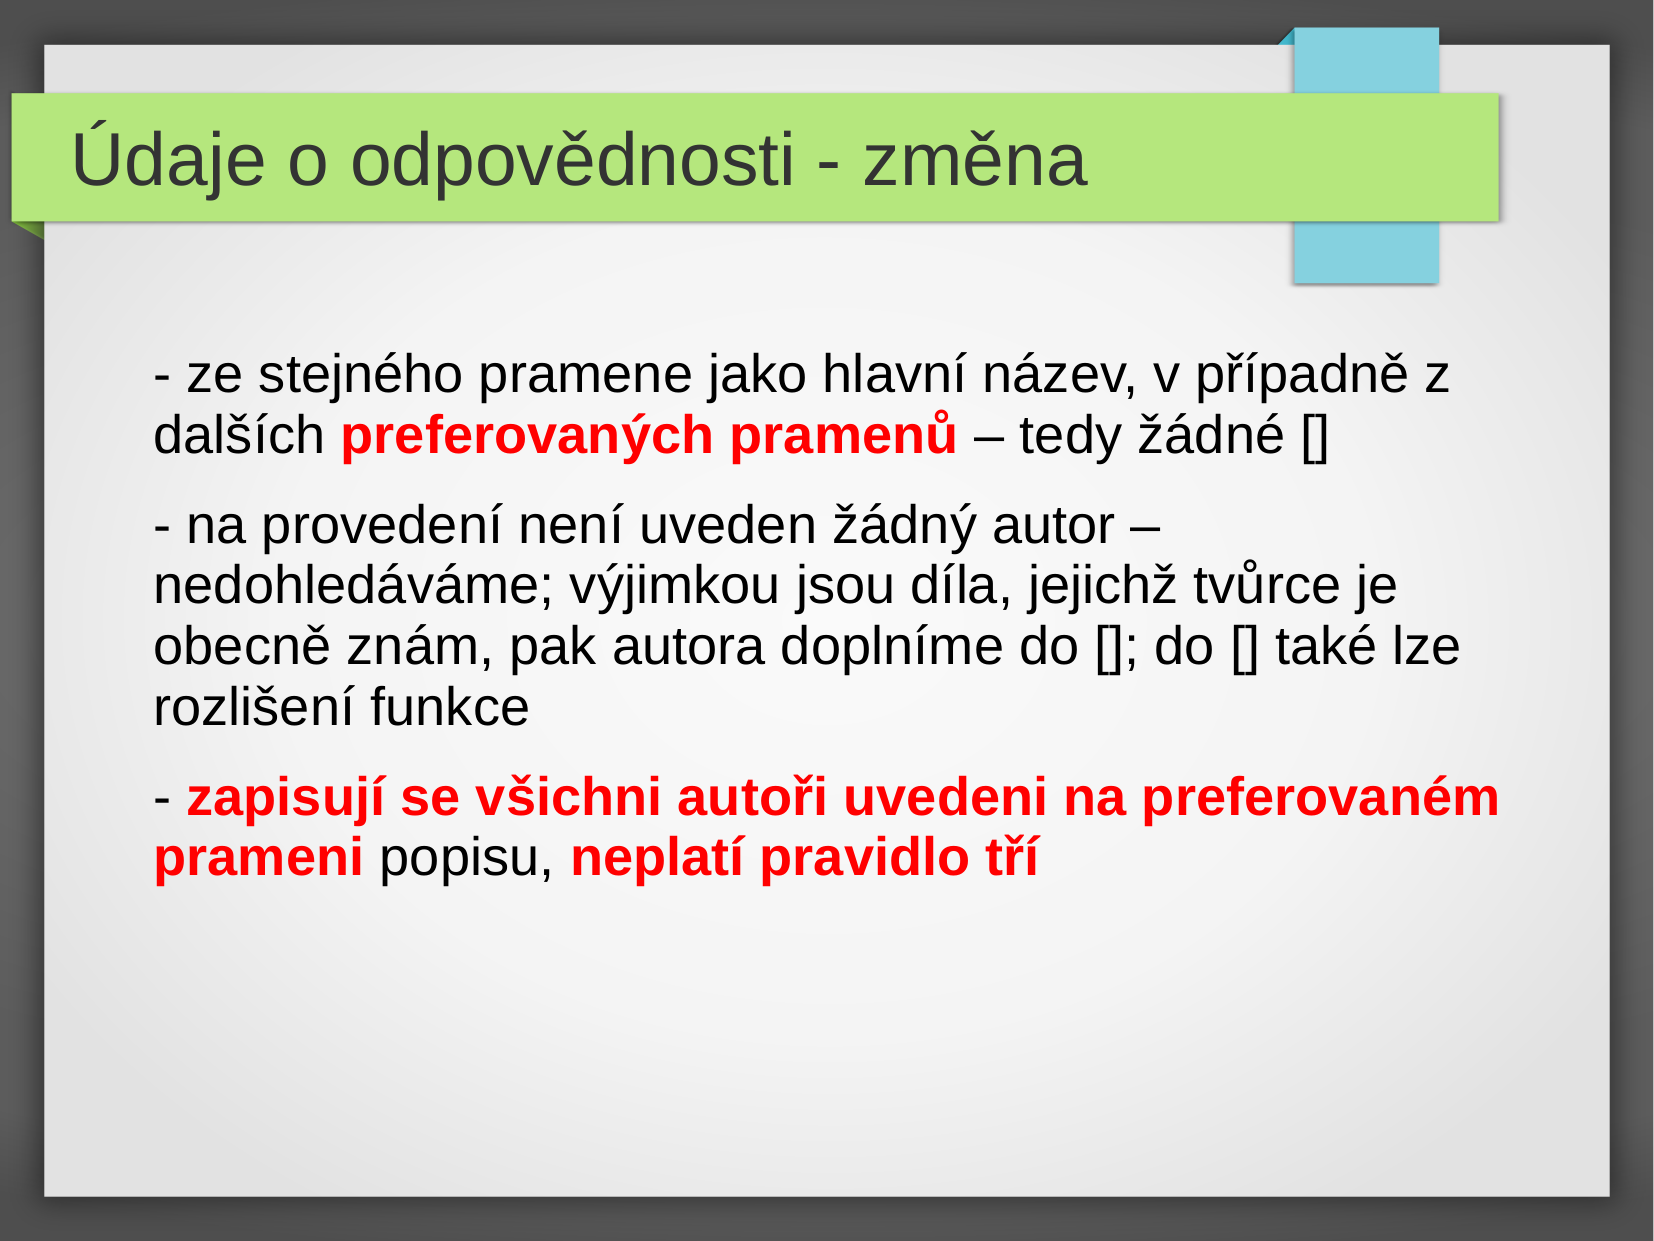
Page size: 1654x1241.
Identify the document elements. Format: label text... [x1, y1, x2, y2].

list - ze stejného pramene jako hlavní název, v případně z dalších preferovaných pramenů – tedy žádné [] - na provedení není uveden žádný autor – nedohledáváme; výjimkou jsou díla, jejichž tvůrce je obecně znám, pak autora doplníme do []; do [] také lze rozlišení funkce - zapisují se všichni autoři uvedeni na preferovaném prameni popisu, neplatí pravidlo tří [82, 343, 1538, 1063]
picture [0, 0, 1654, 1241]
title Údaje o odpovědnosti - změna [70, 106, 1229, 213]
